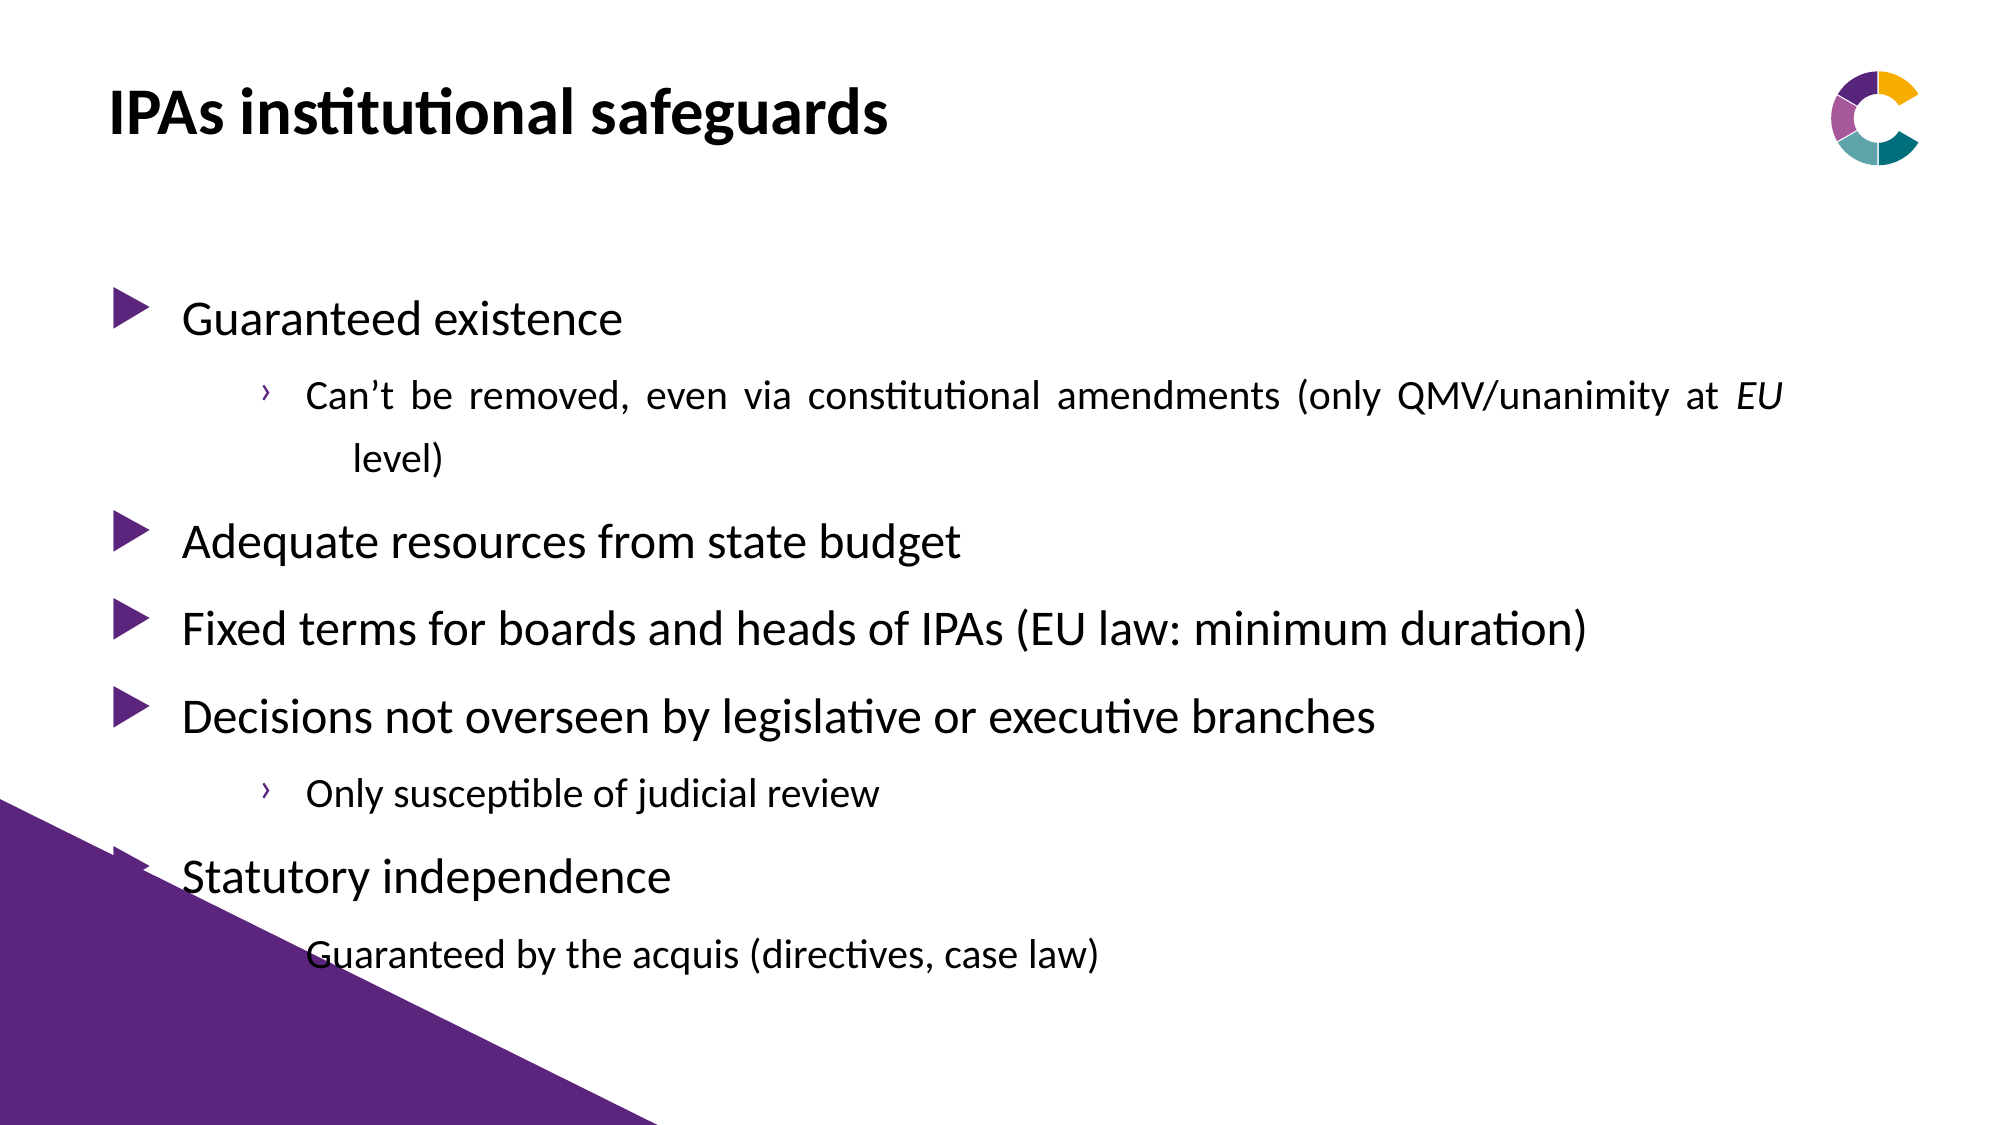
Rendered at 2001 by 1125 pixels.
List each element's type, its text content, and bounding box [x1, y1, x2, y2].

title IPAs institutional safeguards [93, 60, 1799, 193]
list Guaranteed existence Can’t be removed, even via constitutional amendments (only QMV/unanimity at EU level) Adequate resources from state budget Fixed terms for boards and heads of IPAs (EU law: minimum duration) Decisions not overseen by legislative or executive branches Only susceptible of judicial review Statutory independence Guaranteed by the acquis (directives, case law) [93, 262, 1799, 1005]
